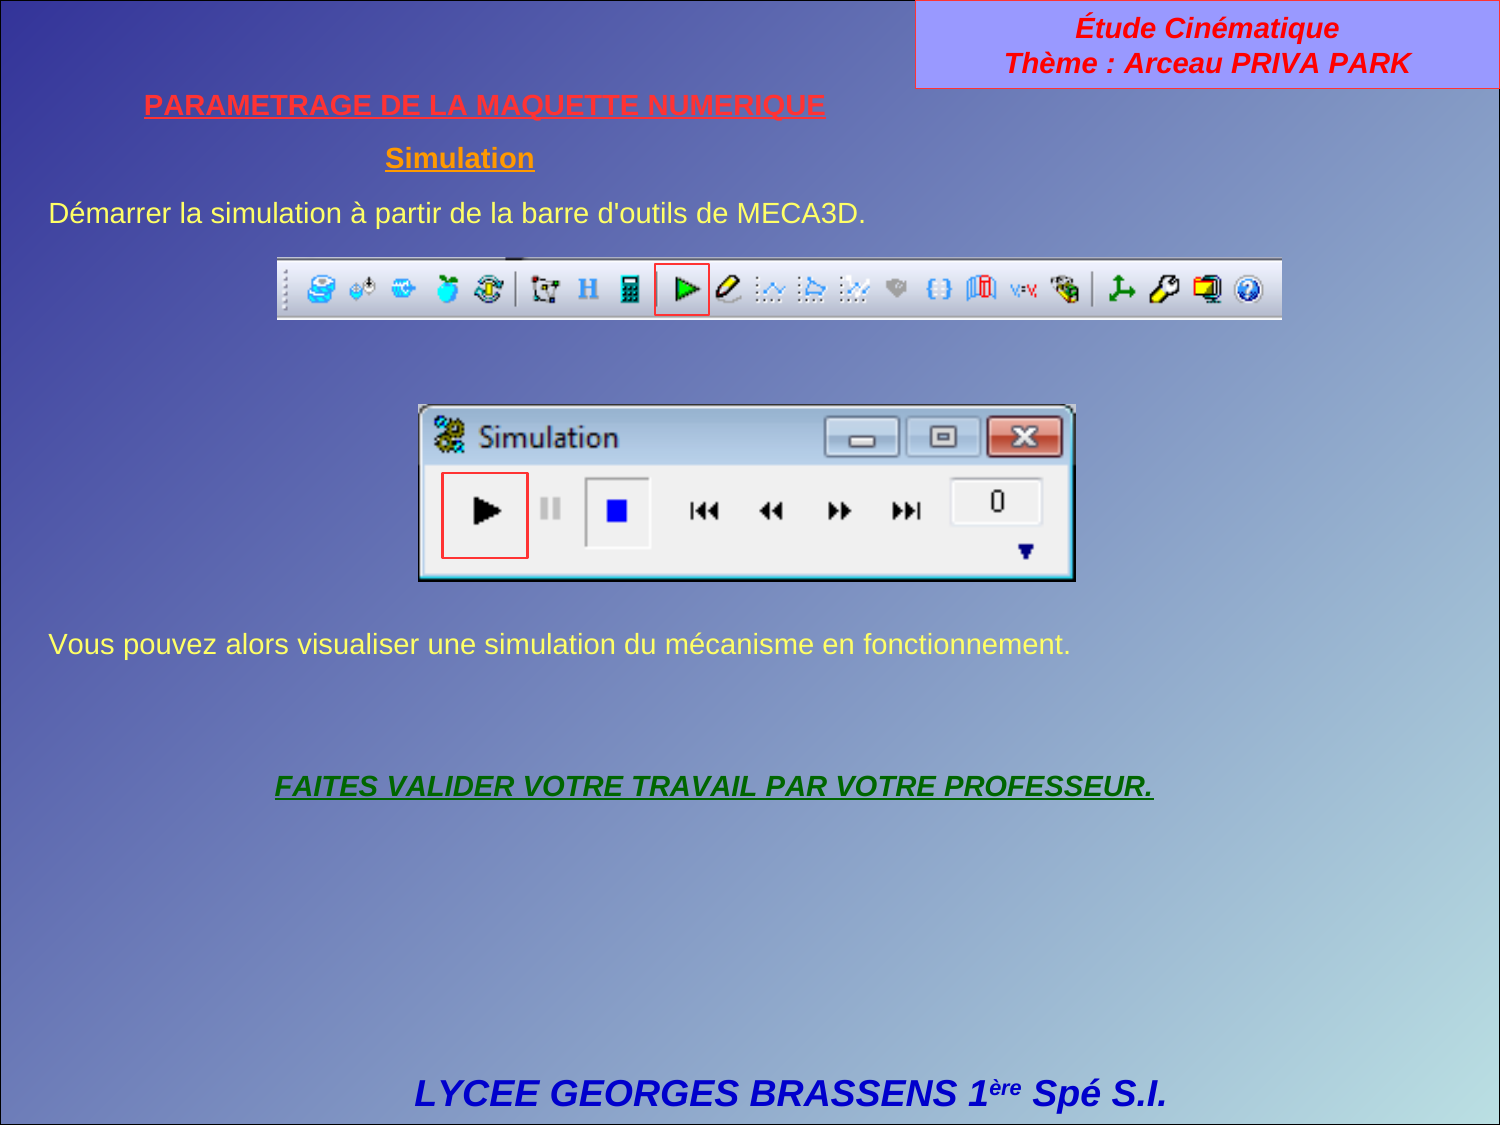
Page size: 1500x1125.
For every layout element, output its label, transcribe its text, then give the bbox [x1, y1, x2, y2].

text_box Vous pouvez alors visualiser une simulation du mécanisme en fonctionnement. [33, 617, 1395, 669]
picture [418, 404, 1076, 582]
text_box Simulation [370, 131, 550, 183]
picture [277, 257, 1282, 320]
text_box PARAMETRAGE DE LA MAQUETTE NUMERIQUE [129, 78, 842, 130]
text_box Démarrer la simulation à partir de la barre d'outils de MECA3D. [33, 186, 1395, 237]
text_box FAITES VALIDER VOTRE TRAVAIL PAR VOTRE PROFESSEUR. [33, 759, 1395, 810]
